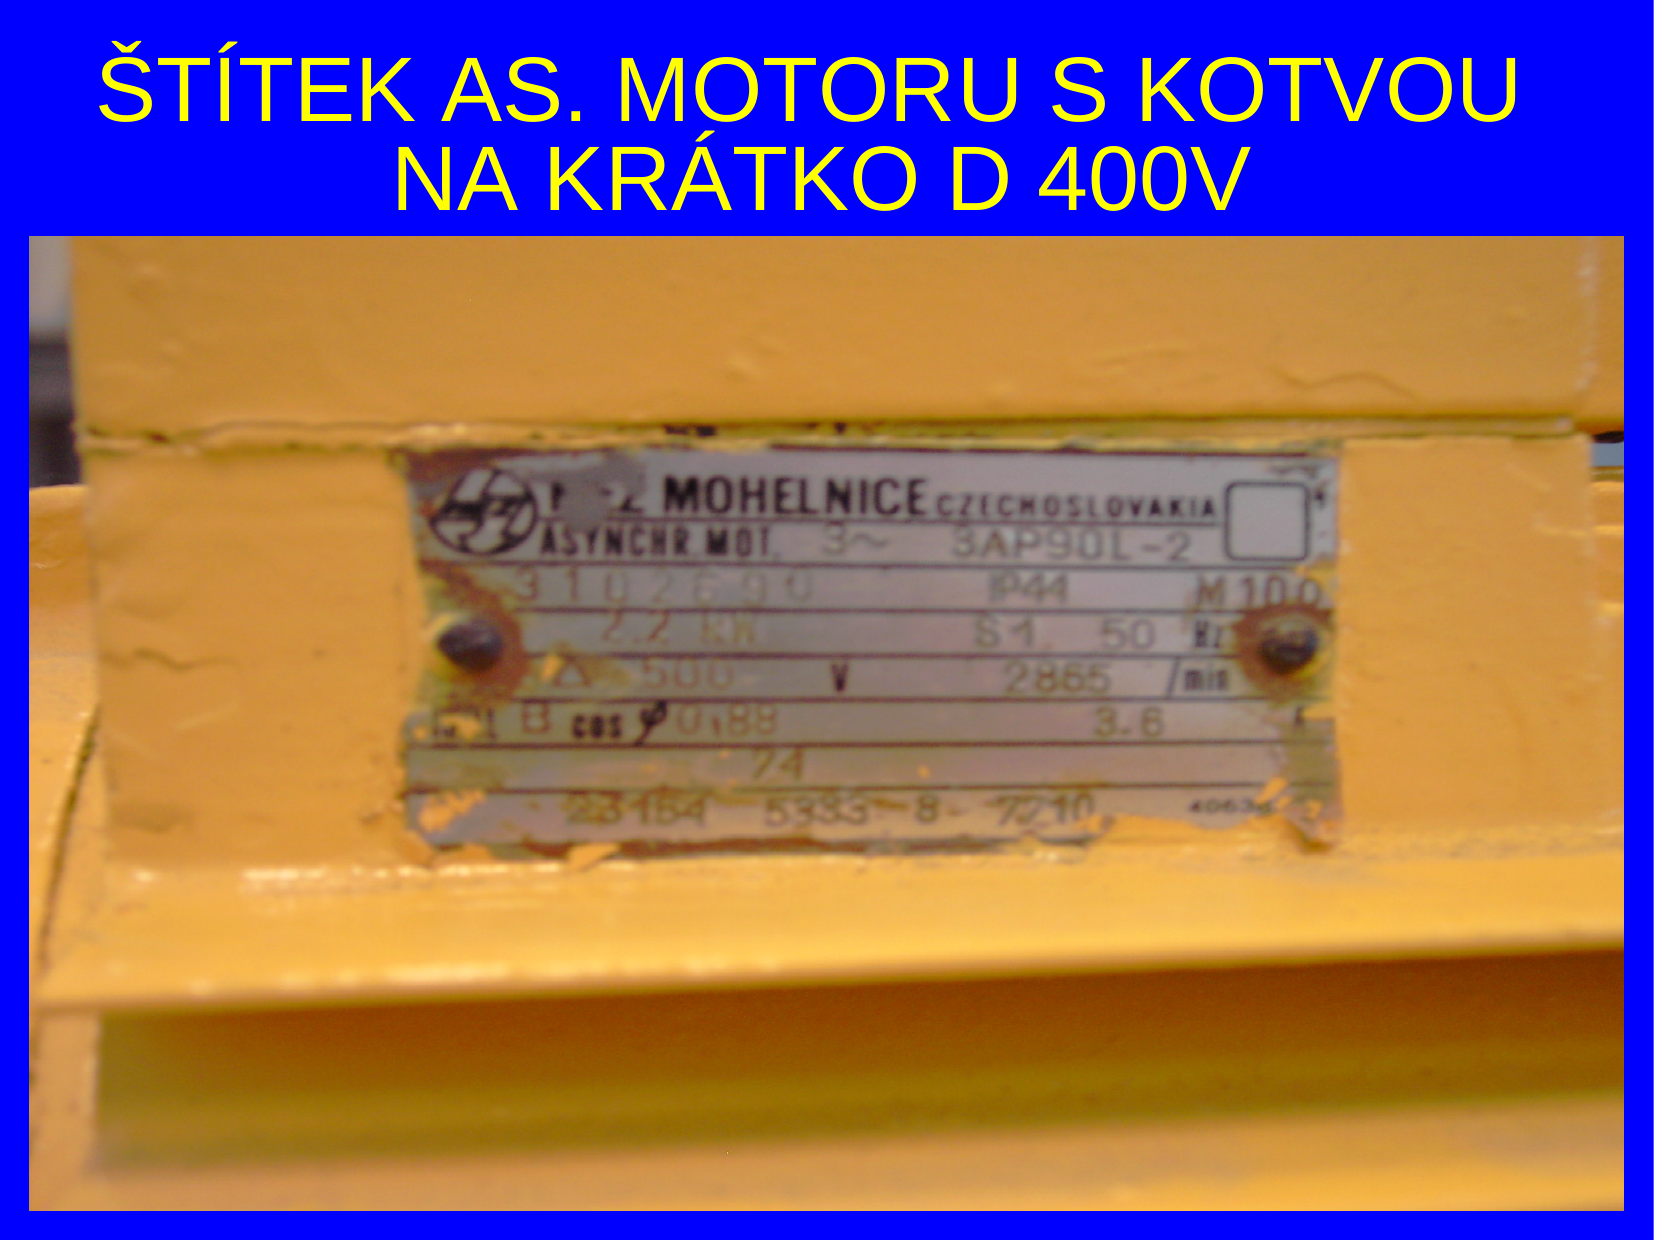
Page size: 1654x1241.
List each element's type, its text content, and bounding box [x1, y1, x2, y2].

picture [29, 236, 1624, 1211]
title ŠTÍTEK AS. MOTORU S KOTVOU NA KRÁTKO D 400V [79, 29, 1565, 228]
